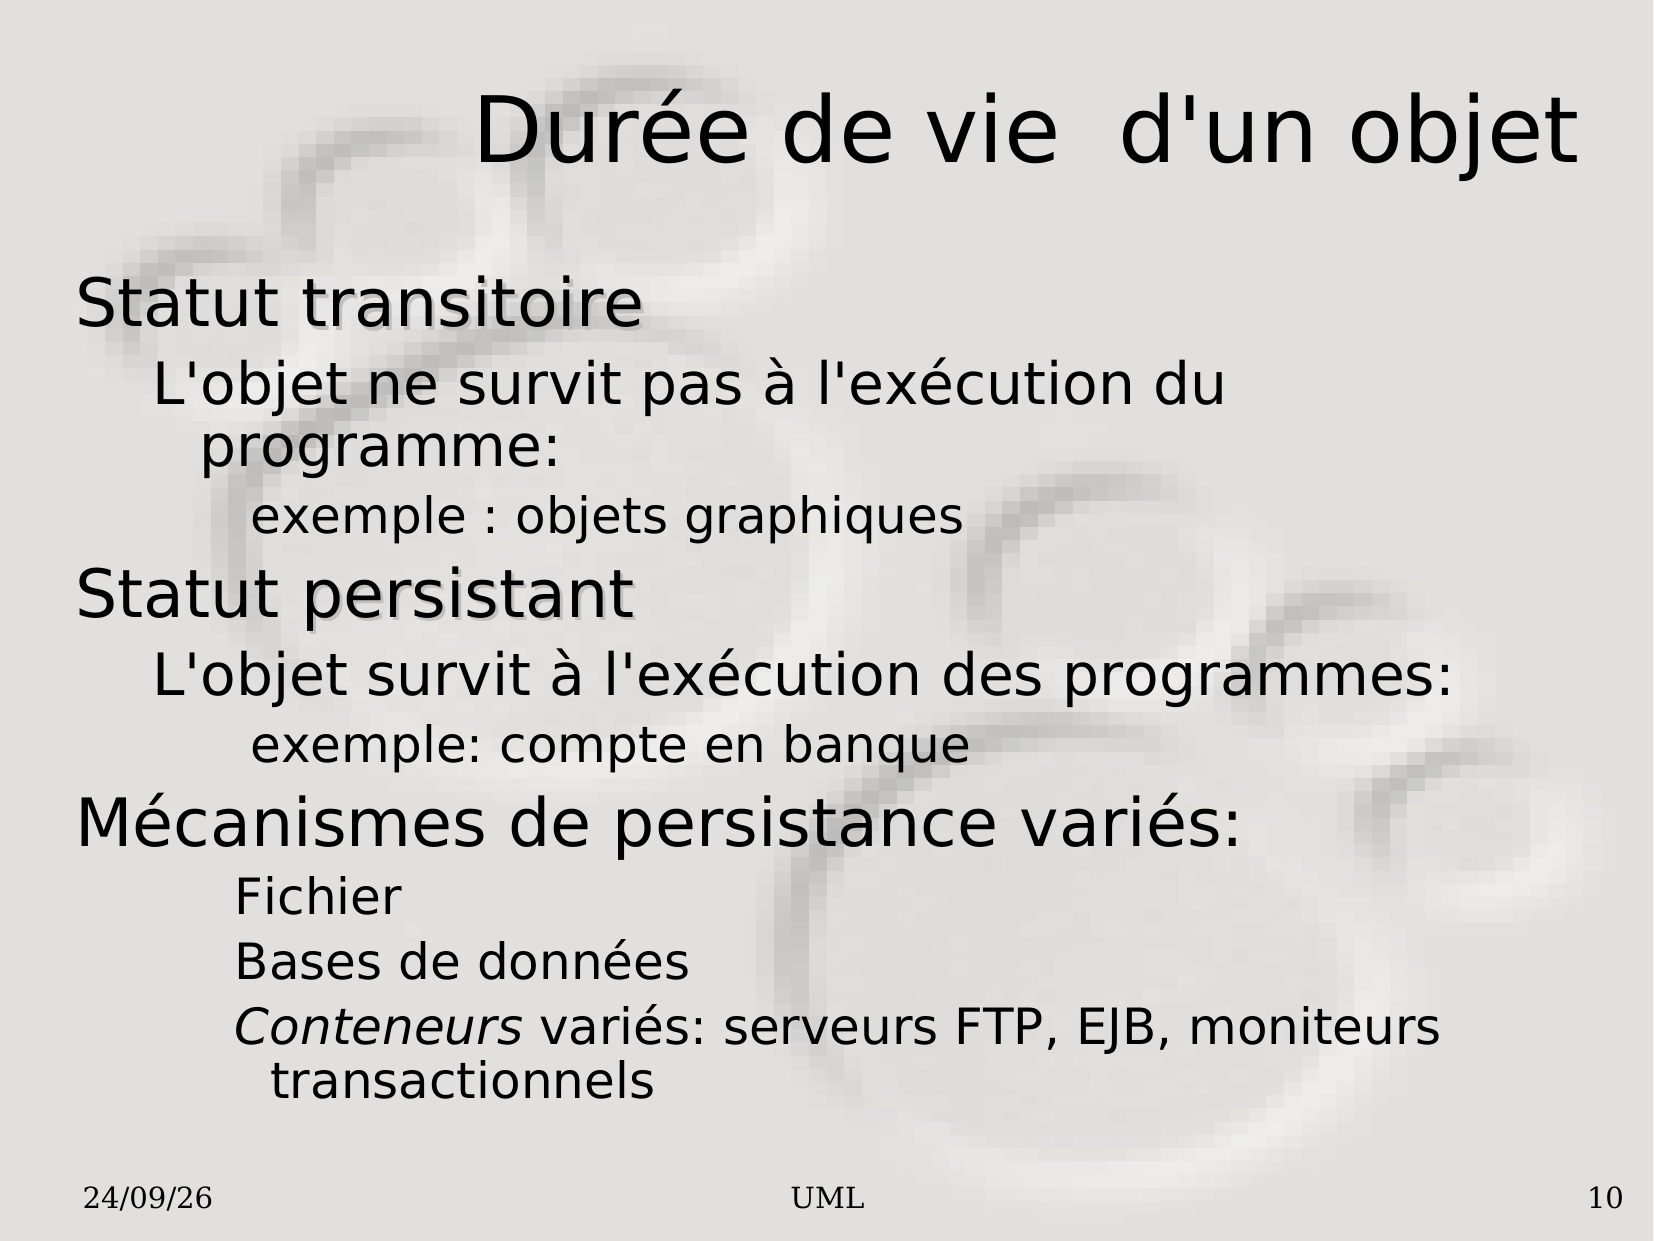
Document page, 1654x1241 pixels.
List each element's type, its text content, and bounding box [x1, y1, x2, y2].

title Durée de vie d'un objet [316, 41, 1599, 221]
picture [0, 0, 1654, 1241]
list Statut transitoire L'objet ne survit pas à l'exécution du programme: exemple : objets graphiques Statut persistant L'objet survit à l'exécution des programmes: exemple: compte en banque Mécanismes de persistance variés: Fichier Bases de données Conteneurs variés: serveurs FTP, EJB, moniteurs transactionnels [41, 261, 1610, 1124]
